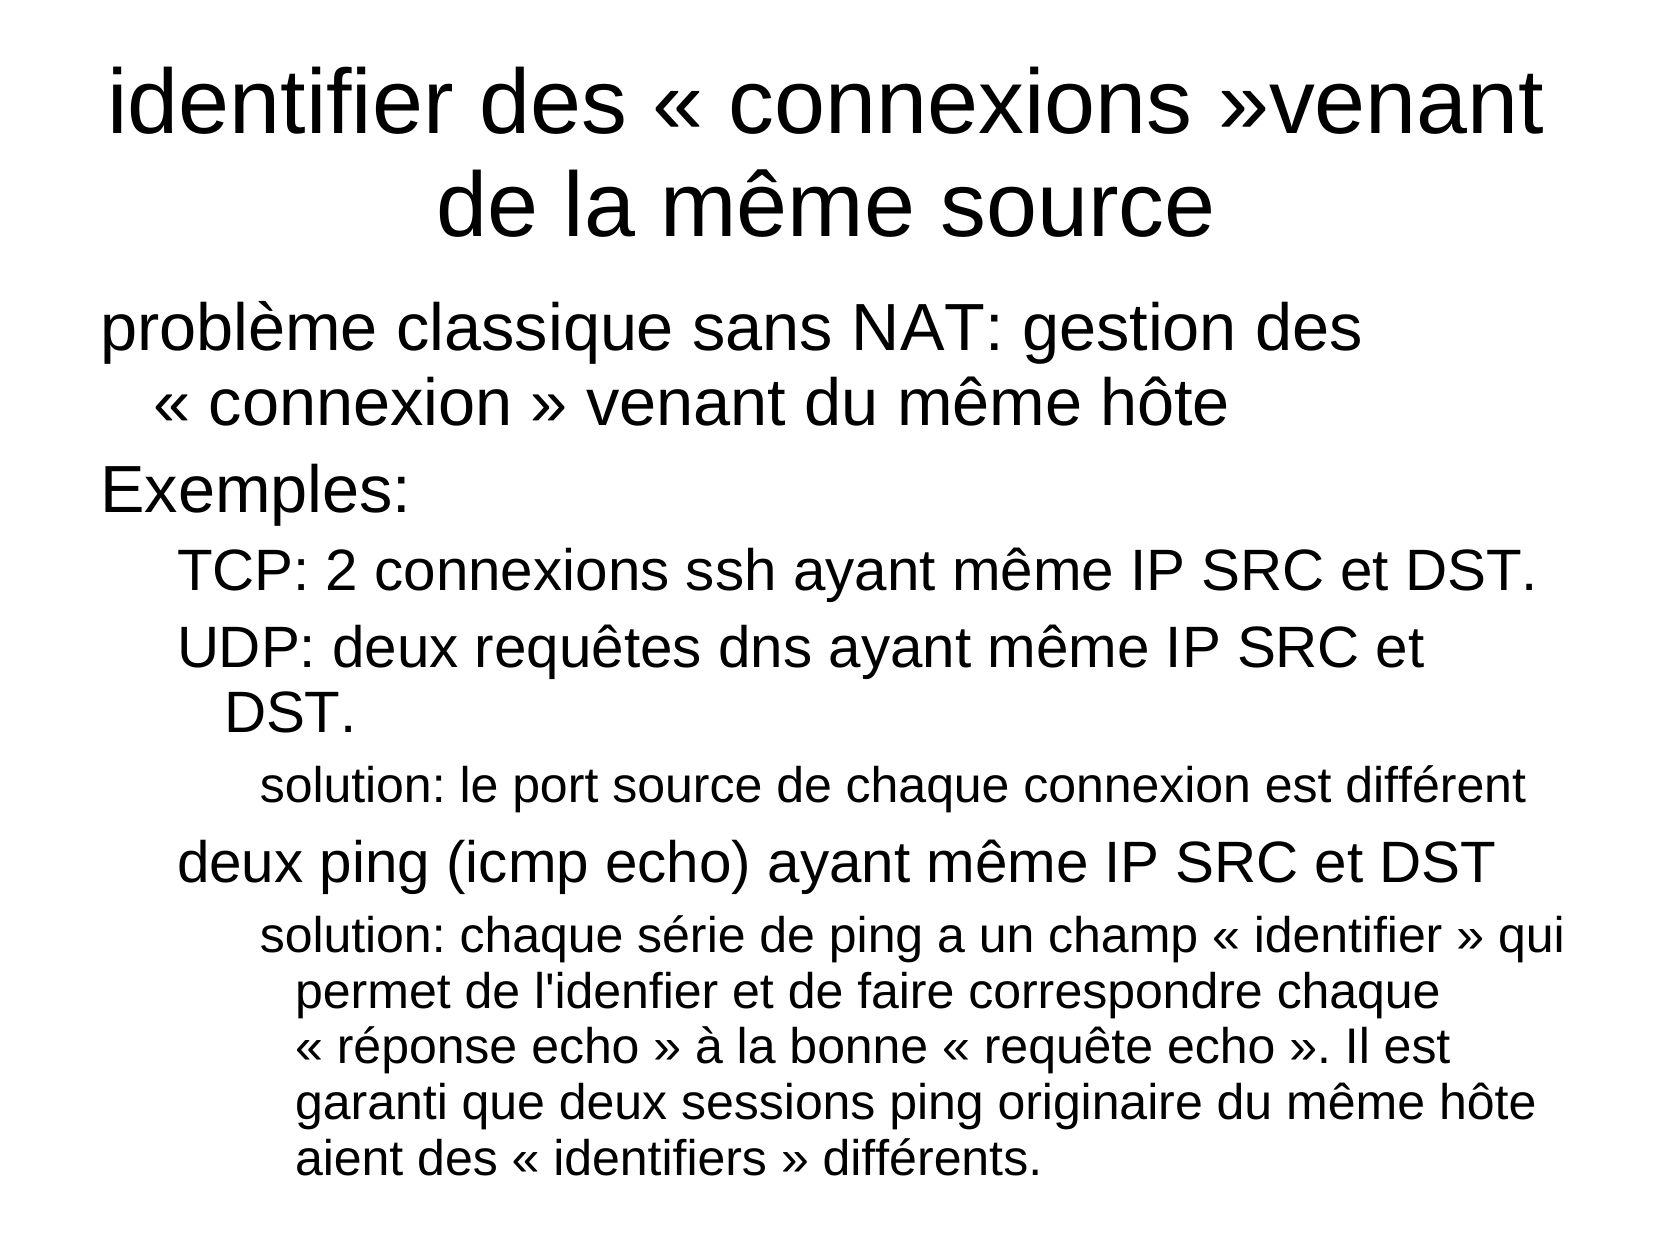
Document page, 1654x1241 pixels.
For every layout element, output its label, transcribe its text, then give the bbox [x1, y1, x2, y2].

title identifier des « connexions »venant de la même source [82, 39, 1571, 267]
list problème classique sans NAT: gestion des « connexion » venant du même hôte Exemples: TCP: 2 connexions ssh ayant même IP SRC et DST. UDP: deux requêtes dns ayant même IP SRC et DST. solution: le port source de chaque connexion est différent deux ping (icmp echo) ayant même IP SRC et DST solution: chaque série de ping a un champ « identifier » qui permet de l'idenfier et de faire correspondre chaque « réponse echo » à la bonne « requête echo ». Il est garanti que deux sessions ping originaire du même hôte aient des « identifiers » différents. [82, 290, 1571, 1241]
